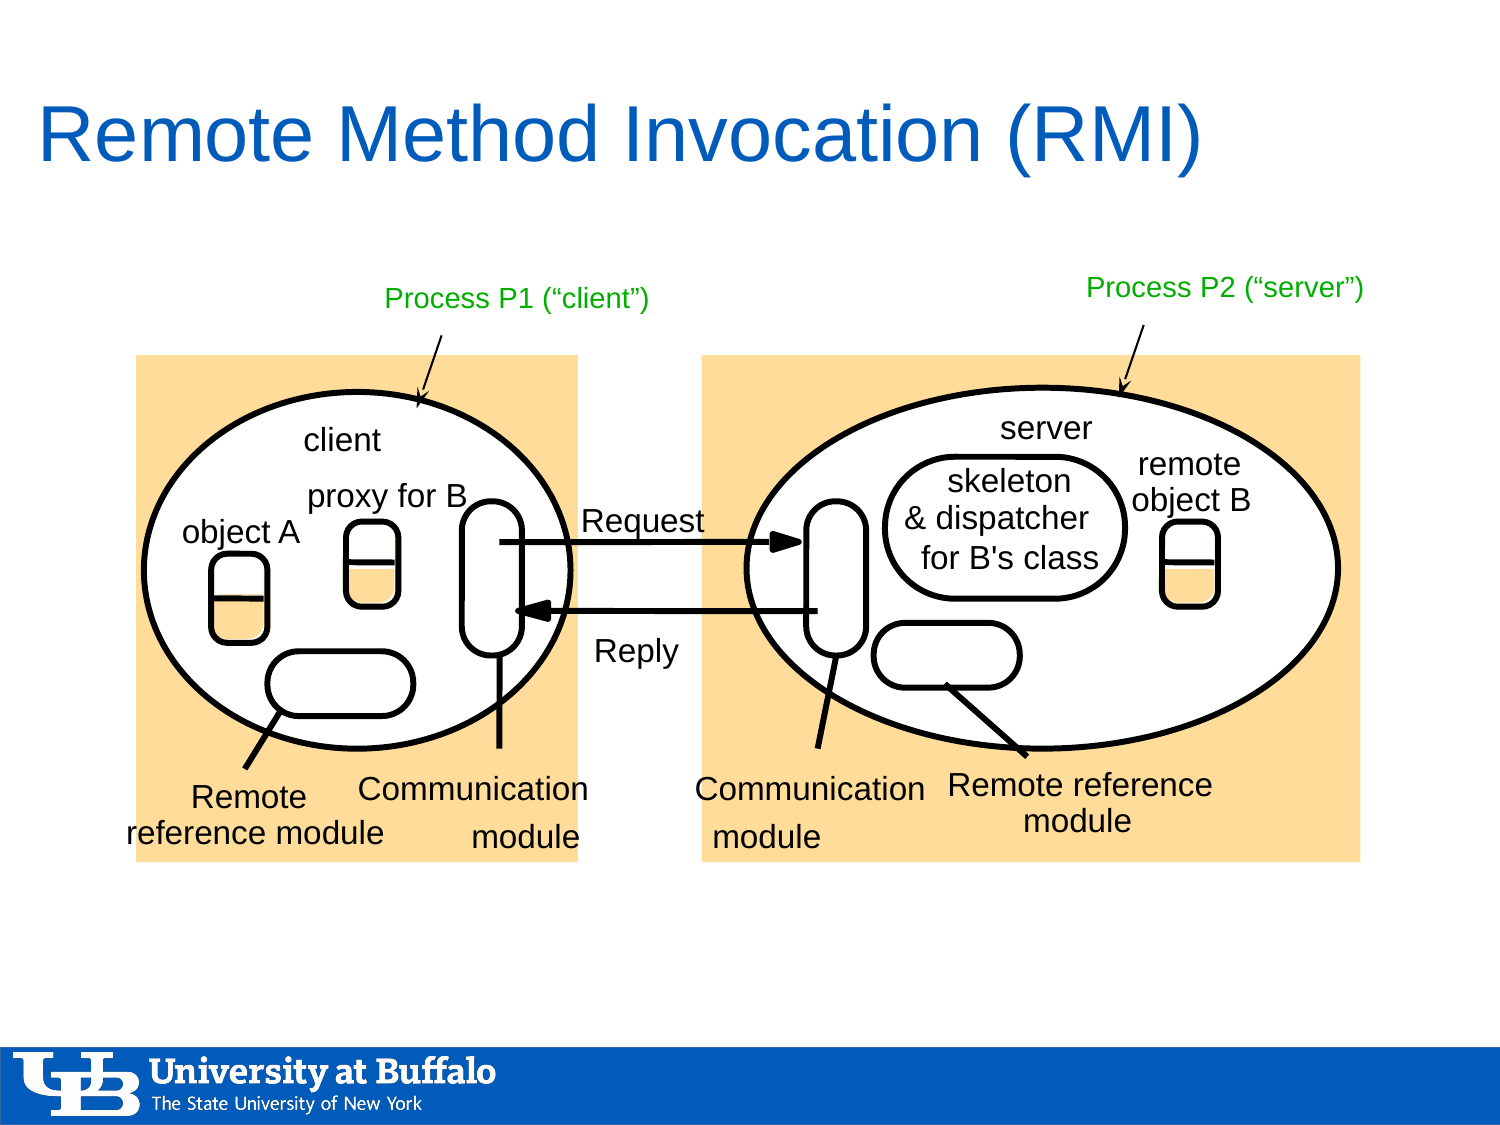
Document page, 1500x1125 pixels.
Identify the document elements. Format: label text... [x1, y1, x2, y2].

text_box remote [1137, 441, 1242, 482]
text_box reference module [125, 811, 386, 852]
text_box [701, 355, 1361, 863]
text_box object B [1131, 478, 1252, 519]
text_box Communication [357, 766, 590, 807]
text_box module [462, 815, 581, 856]
text_box for B's class [920, 536, 1100, 577]
text_box module [1013, 799, 1133, 840]
text_box server [1000, 405, 1093, 446]
text_box Request [580, 499, 705, 539]
text_box object A [181, 509, 301, 550]
text_box Remote [190, 774, 317, 811]
text_box Reply [641, 646, 650, 660]
text_box Reply [593, 628, 680, 669]
text_box Process P1 (“client”) [369, 271, 665, 322]
text_box skeleton [947, 460, 1072, 495]
title Remote Method Invocation (RMI) [37, 40, 1388, 228]
text_box client [303, 417, 382, 458]
text_box proxy for B [307, 474, 469, 515]
picture [13, 1052, 496, 1116]
text_box Process P2 (“server”) [1071, 261, 1380, 311]
text_box [810, 505, 863, 652]
text_box & dispatcher [904, 495, 1090, 536]
text_box module [703, 815, 822, 856]
text_box Remote reference [947, 762, 1214, 803]
text_box Communication [694, 766, 927, 807]
text_box [136, 355, 578, 863]
